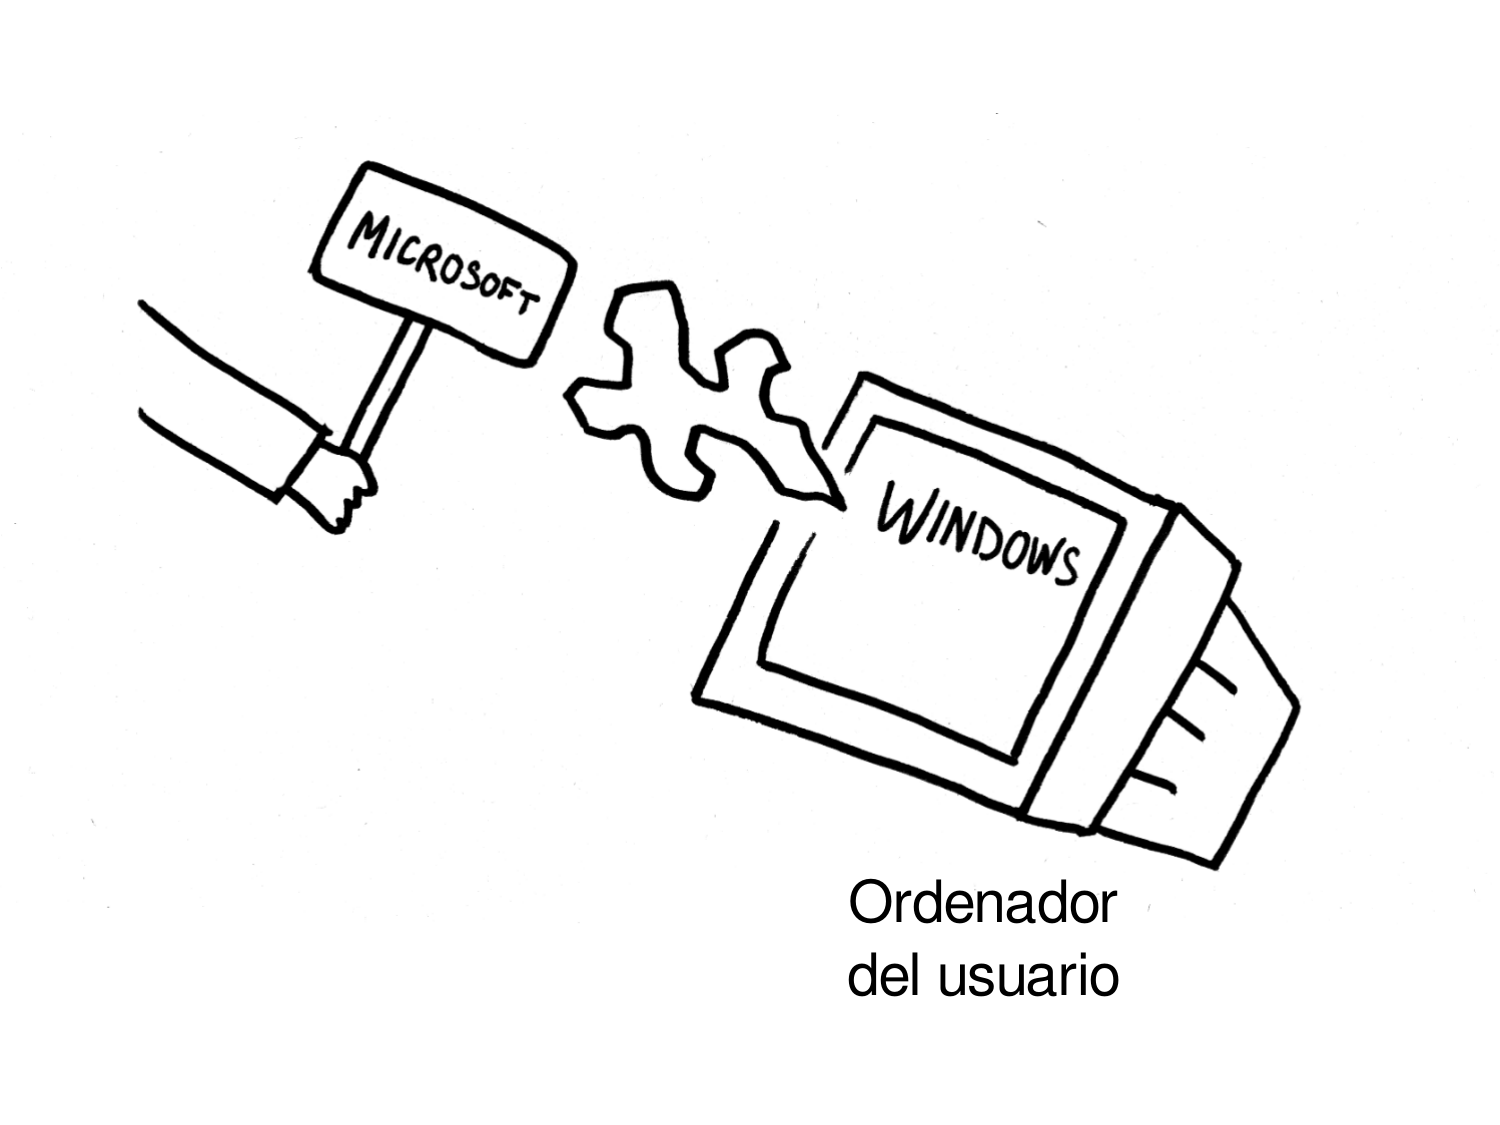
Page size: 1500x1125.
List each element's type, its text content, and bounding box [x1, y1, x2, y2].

text_box Ordenador del usuario [706, 838, 1262, 1046]
picture [0, 113, 1500, 925]
